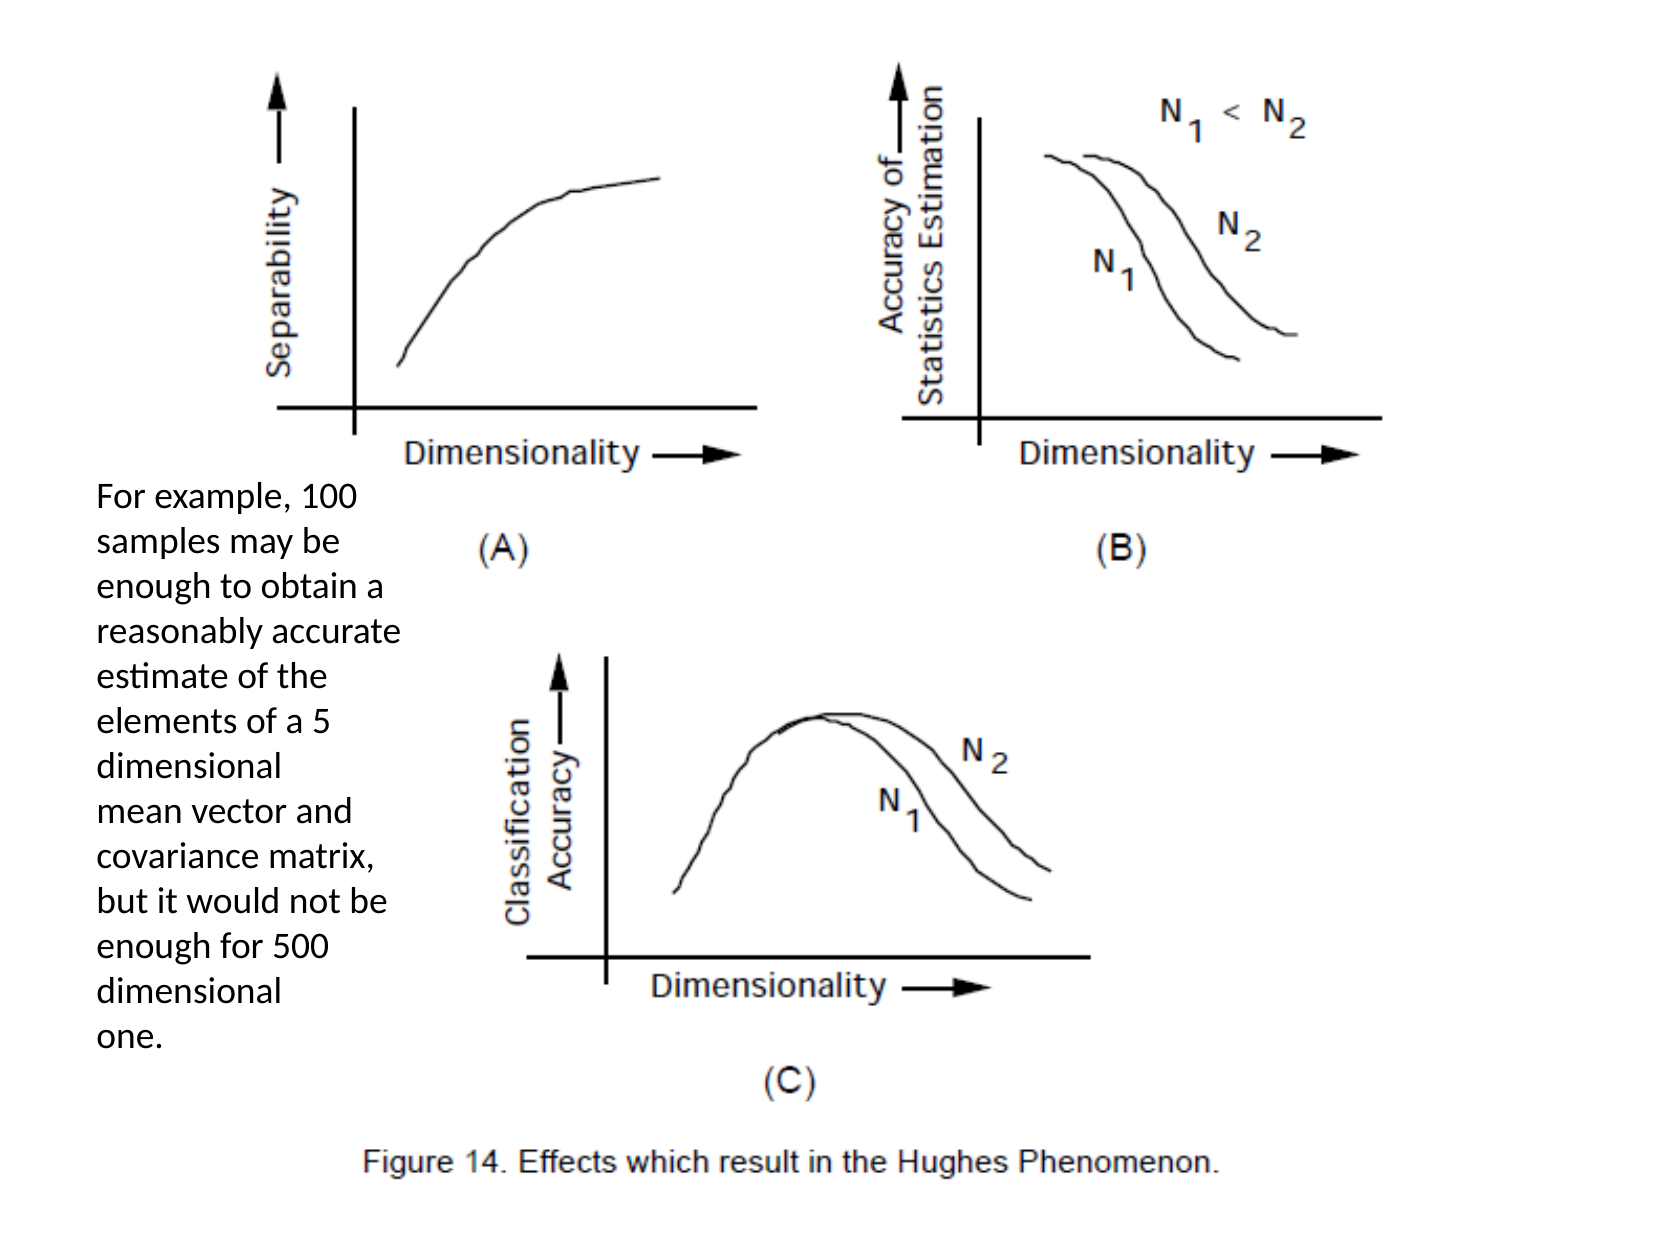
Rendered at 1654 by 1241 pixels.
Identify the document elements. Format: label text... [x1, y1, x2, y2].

text_box For example, 100 samples may be enough to obtain a reasonably accurate estimate of the elements of a 5 dimensional mean vector and covariance matrix, but it would not be enough for 500 dimensional one. [81, 463, 422, 1070]
picture [51, 49, 1602, 1192]
